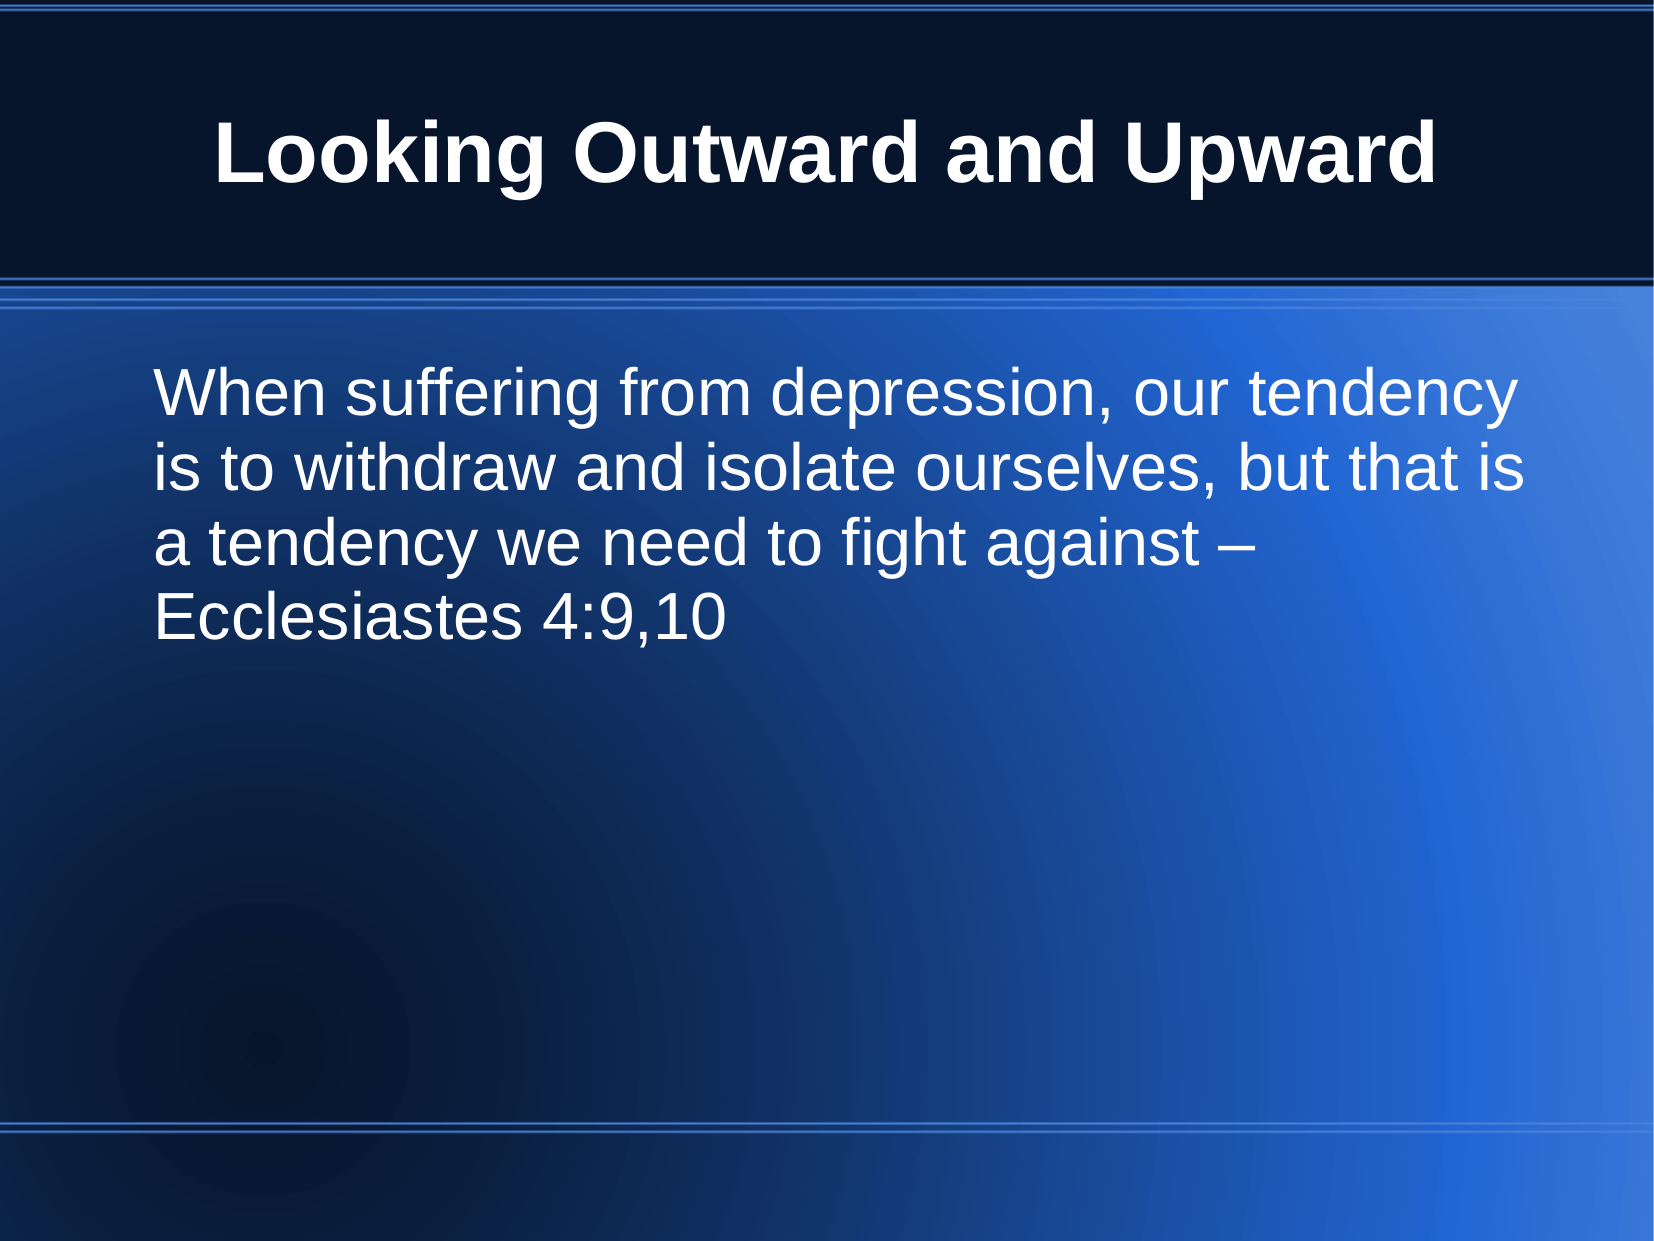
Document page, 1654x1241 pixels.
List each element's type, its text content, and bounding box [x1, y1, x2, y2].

list When suffering from depression, our tendency is to withdraw and isolate ourselves, but that is a tendency we need to fight against – Ecclesiastes 4:9,10 [82, 355, 1571, 1058]
title Looking Outward and Upward [82, 49, 1571, 257]
picture [0, 0, 1654, 1241]
